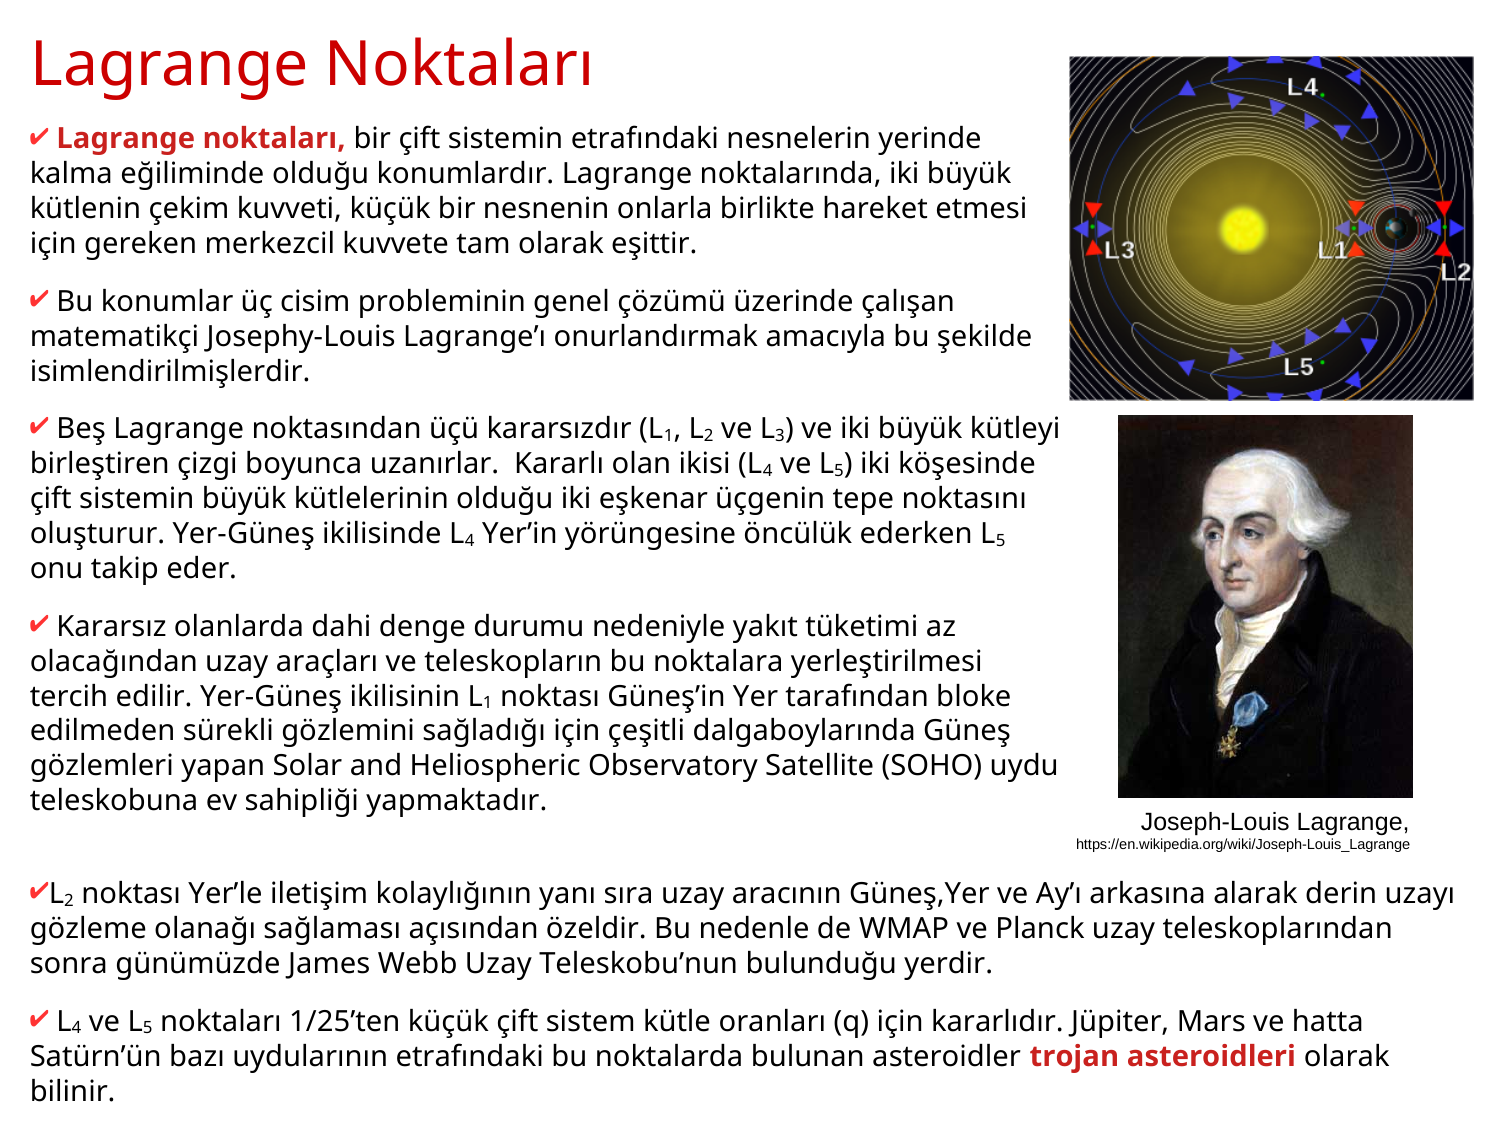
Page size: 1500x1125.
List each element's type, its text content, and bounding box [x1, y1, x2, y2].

text_box L2 noktası Yer’le iletişim kolaylığının yanı sıra uzay aracının Güneş,Yer ve Ay’ı arkasına alarak derin uzayı gözleme olanağı sağlaması açısından özeldir. Bu nedenle de WMAP ve Planck uzay teleskoplarından sonra günümüzde James Webb Uzay Teleskobu’nun bulunduğu yerdir. L4 ve L5 noktaları 1/25’ten küçük çift sistem kütle oranları (q) için kararlıdır. Jüpiter, Mars ve hatta Satürn’ün bazı uydularının etrafındaki bu noktalarda bulunan asteroidler trojan asteroidleri olarak bilinir. [15, 867, 1489, 1119]
text_box Joseph-Louis Lagrange, https://en.wikipedia.org/wiki/Joseph-Louis_Lagrange [1042, 798, 1426, 874]
picture [1118, 415, 1413, 798]
text_box Lagrange noktaları, bir çift sistemin etrafındaki nesnelerin yerinde kalma eğiliminde olduğu konumlardır. Lagrange noktalarında, iki büyük kütlenin çekim kuvveti, küçük bir nesnenin onlarla birlikte hareket etmesi için gereken merkezcil kuvvete tam olarak eşittir. Bu konumlar üç cisim probleminin genel çözümü üzerinde çalışan matematikçi Josephy-Louis Lagrange’ı onurlandırmak amacıyla bu şekilde isimlendirilmişlerdir. Beş Lagrange noktasından üçü kararsızdır (L1, L2 ve L3) ve iki büyük kütleyi birleştiren çizgi boyunca uzanırlar. Kararlı olan ikisi (L4 ve L5) iki köşesinde çift sistemin büyük kütlelerinin olduğu iki eşkenar üçgenin tepe noktasını oluşturur. Yer-Güneş ikilisinde L4 Yer’in yörüngesine öncülük ederken L5 onu takip eder. Kararsız olanlarda dahi denge durumu nedeniyle yakıt tüketimi az olacağından uzay araçları ve teleskopların bu noktalara yerleştirilmesi tercih edilir. Yer-Güneş ikilisinin L1 noktası Güneş’in Yer tarafından bloke edilmeden sürekli gözlemini sağladığı için çeşitli dalgaboylarında Güneş gözlemleri yapan Solar and Heliospheric Observatory Satellite (SOHO) uydu teleskobuna ev sahipliği yapmaktadır. [15, 112, 1080, 861]
picture [1069, 56, 1474, 401]
title Lagrange Noktaları [16, 15, 1366, 112]
